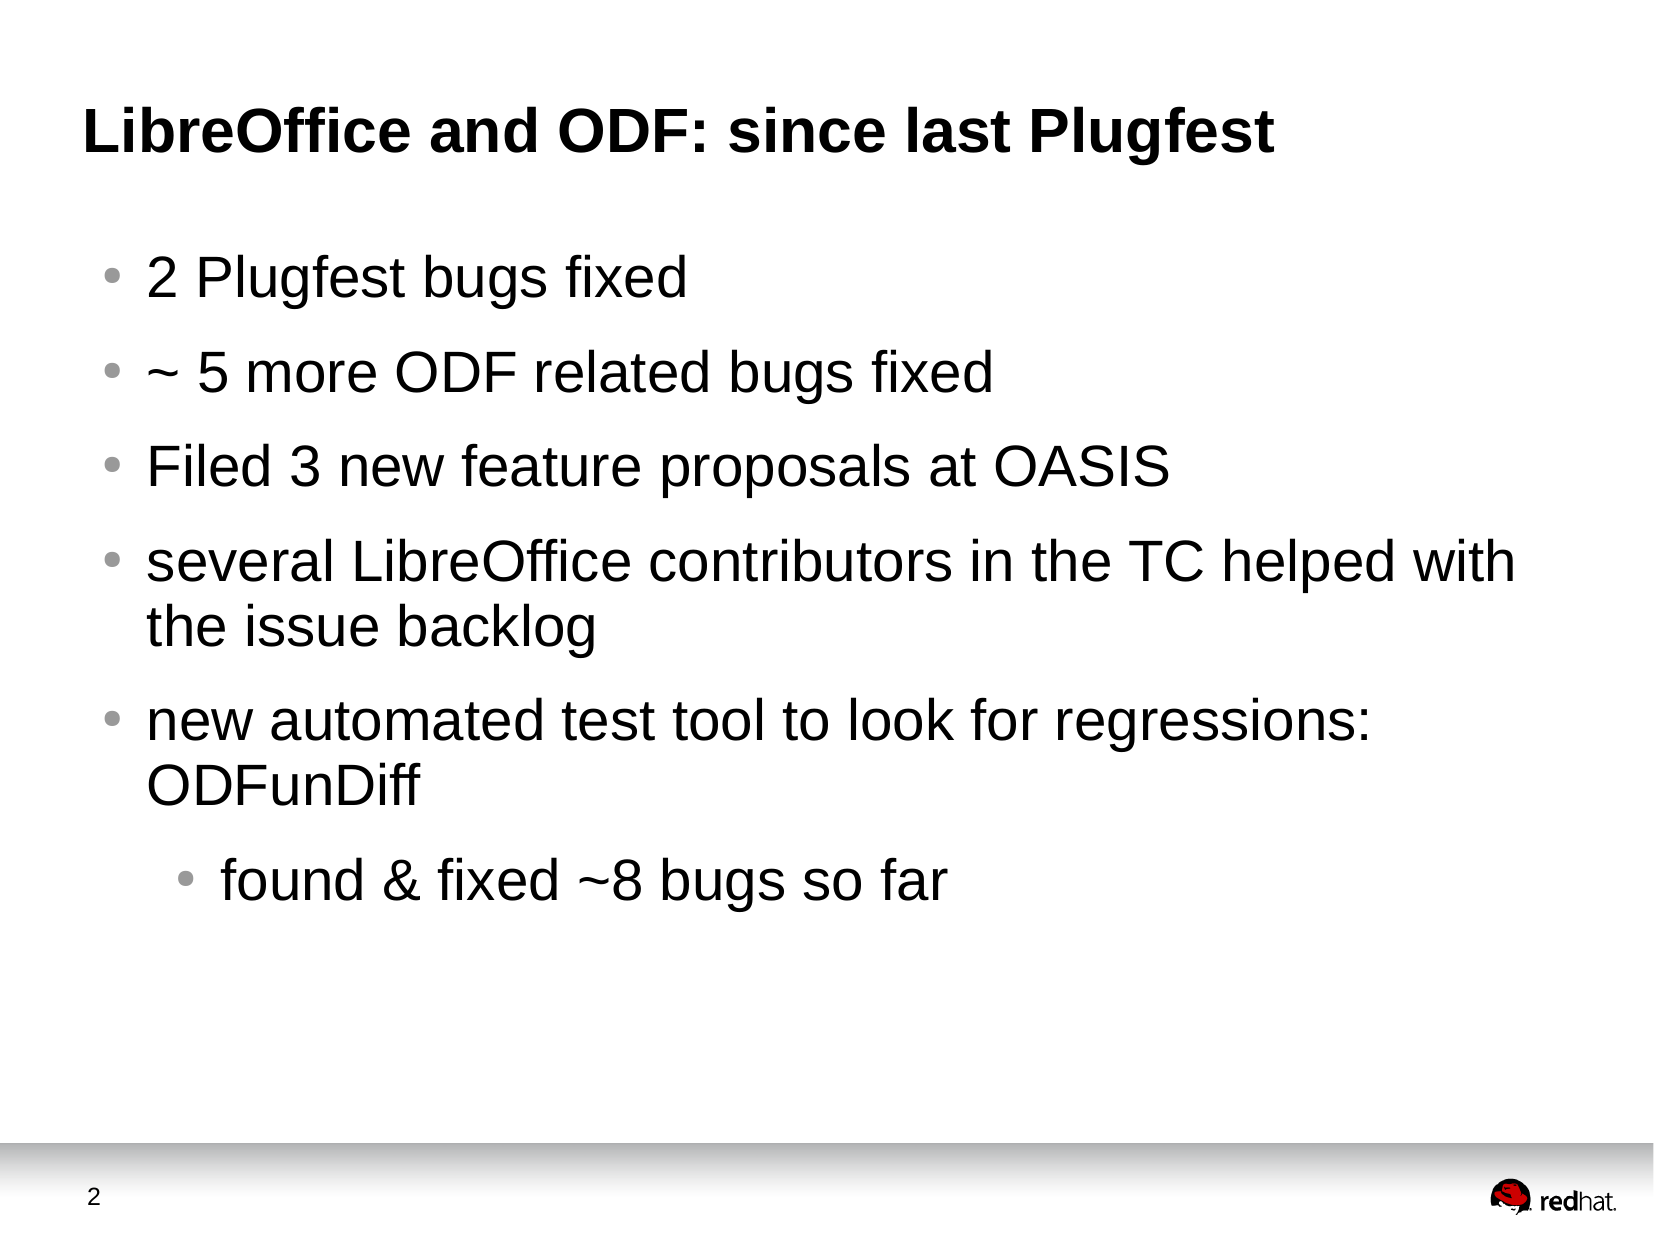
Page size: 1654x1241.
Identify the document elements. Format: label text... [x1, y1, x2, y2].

picture [0, 1143, 1654, 1241]
list 2 Plugfest bugs fixed ~ 5 more ODF related bugs fixed Filed 3 new feature proposals at OASIS several LibreOffice contributors in the TC helped with the issue backlog new automated test tool to look for regressions: ODFunDiff found & fixed ~8 bugs so far [86, 244, 1576, 1039]
title LibreOffice and ODF: since last Plugfest [82, 37, 1571, 226]
